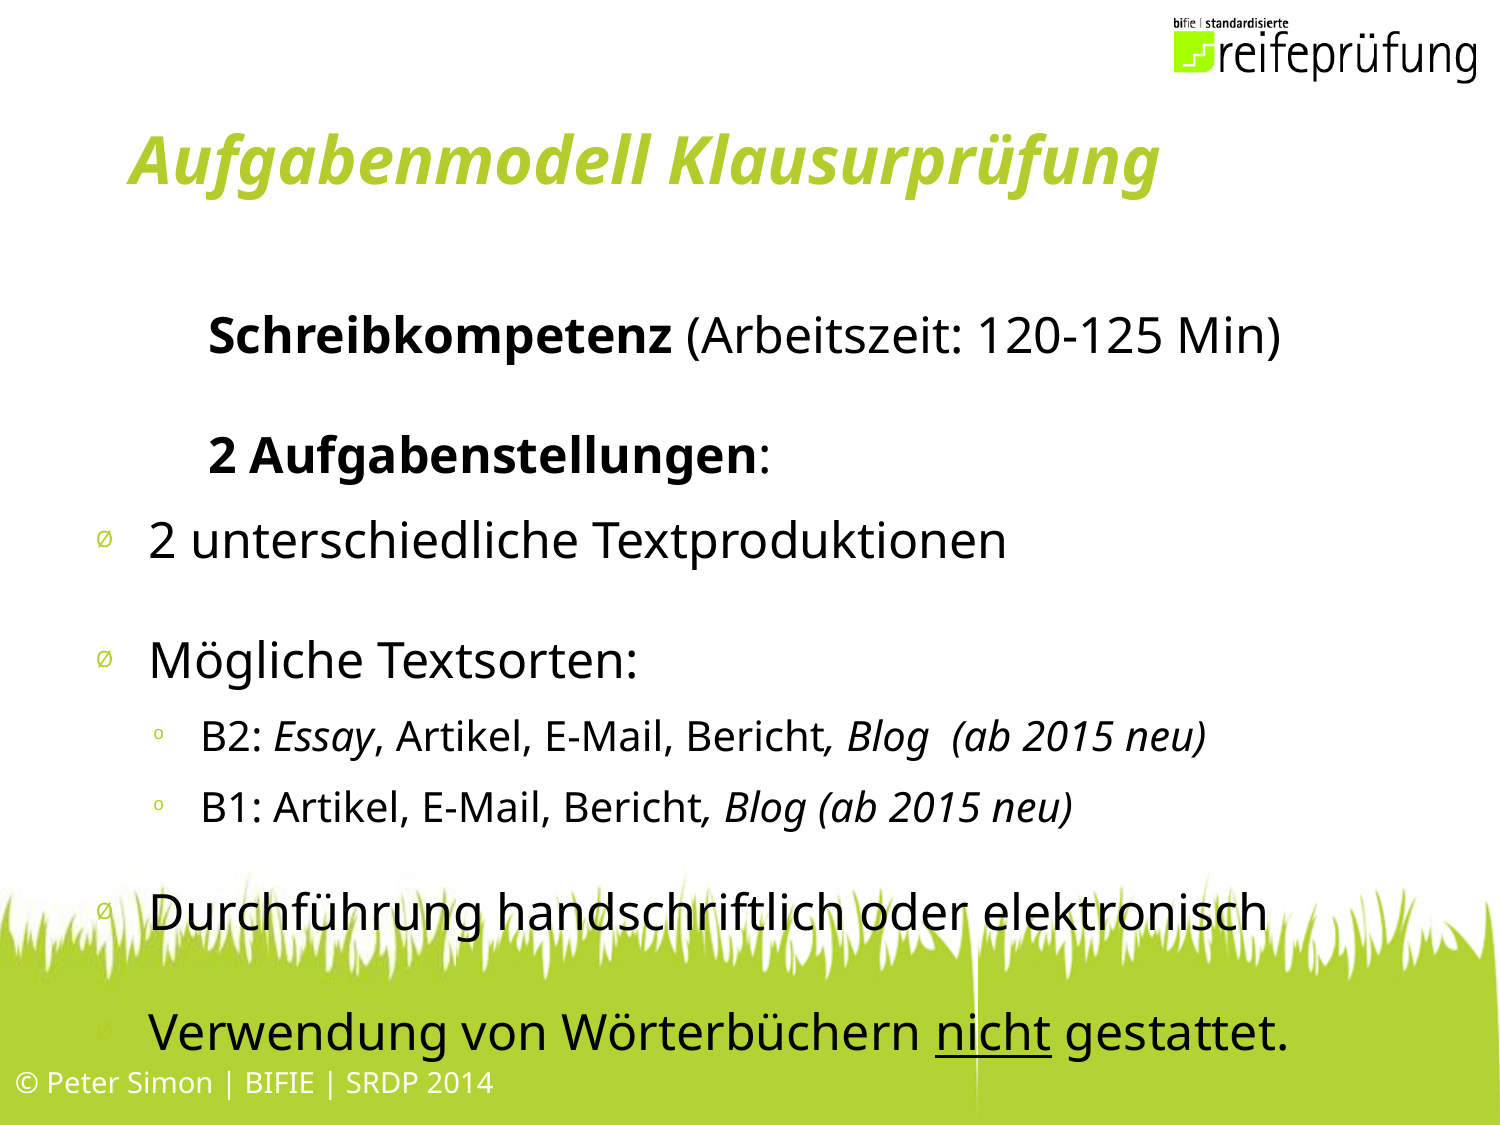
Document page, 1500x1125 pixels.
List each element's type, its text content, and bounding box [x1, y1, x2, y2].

text_box Aufgabenmodell Klausurprüfung [115, 110, 1202, 276]
list Schreibkompetenz (Arbeitszeit: 120-125 Min) 2 Aufgabenstellungen: 2 unterschiedliche Textproduktionen Mögliche Textsorten: B2: Essay, Artikel, E-Mail, Bericht, Blog (ab 2015 neu) B1: Artikel, E-Mail, Bericht, Blog (ab 2015 neu) Durchführung handschriftlich oder elektronisch Verwendung von Wörterbüchern nicht gestattet. [63, 296, 1458, 997]
picture [0, 872, 1500, 1125]
picture [1172, 14, 1476, 86]
